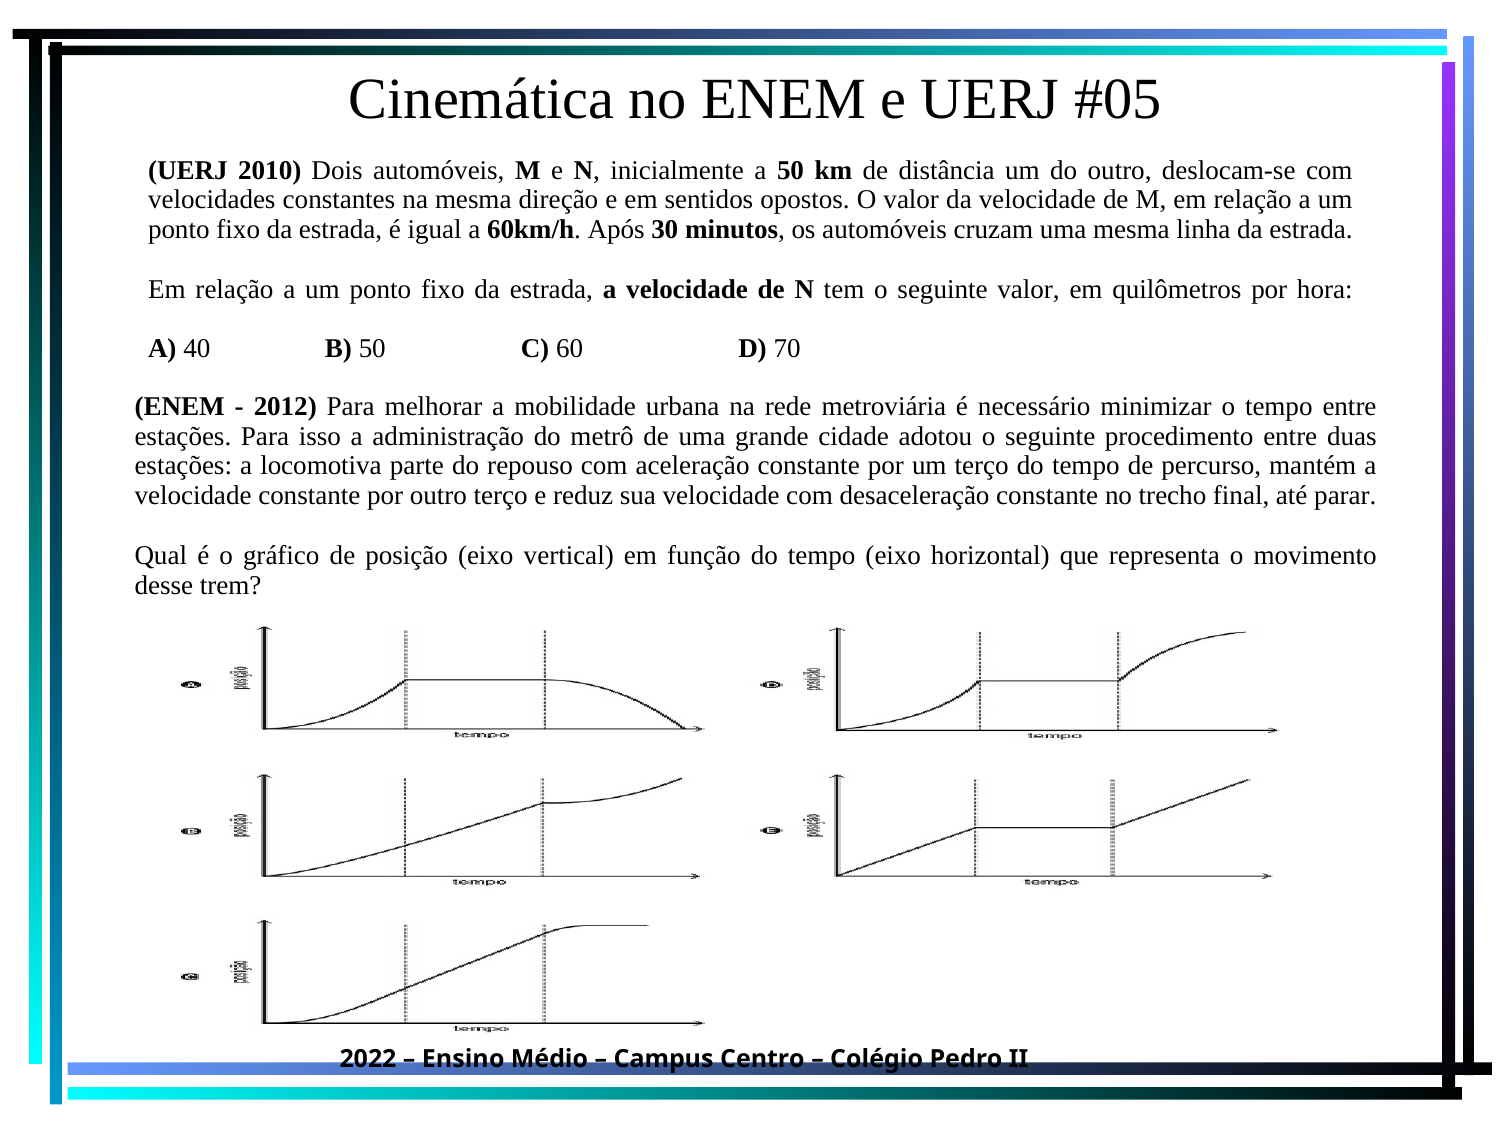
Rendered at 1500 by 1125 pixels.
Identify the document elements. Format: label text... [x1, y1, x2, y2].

picture [0, 0, 1500, 1125]
title (ENEM - 2012) Para melhorar a mobilidade urbana na rede metroviária é necessário minimizar o tempo entre estações. Para isso a administração do metrô de uma grande cidade adotou o seguinte procedimento entre duas estações: a locomotiva parte do repouso com aceleração constante por um terço do tempo de percurso, mantém a velocidade constante por outro terço e reduz sua velocidade com desaceleração constante no trecho final, até parar. Qual é o gráfico de posição (eixo vertical) em função do tempo (eixo horizontal) que representa o movimento desse trem? [118, 383, 1394, 621]
title (UERJ 2010) Dois automóveis, M e N, inicialmente a 50 km de distância um do outro, deslocam-se com velocidades constantes na mesma direção e em sentidos opostos. O valor da velocidade de M, em relação a um ponto fixo da estrada, é igual a 60km/h. Após 30 minutos, os automóveis cruzam uma mesma linha da estrada. Em relação a um ponto fixo da estrada, a velocidade de N tem o seguinte valor, em quilômetros por hora: A) 40 B) 50 C) 60 D) 70 [112, 147, 1388, 376]
text_box 2022 – Ensino Médio – Campus Centro – Colégio Pedro II [324, 1034, 1045, 1083]
title Cinemática no ENEM e UERJ #05 [118, 59, 1394, 148]
